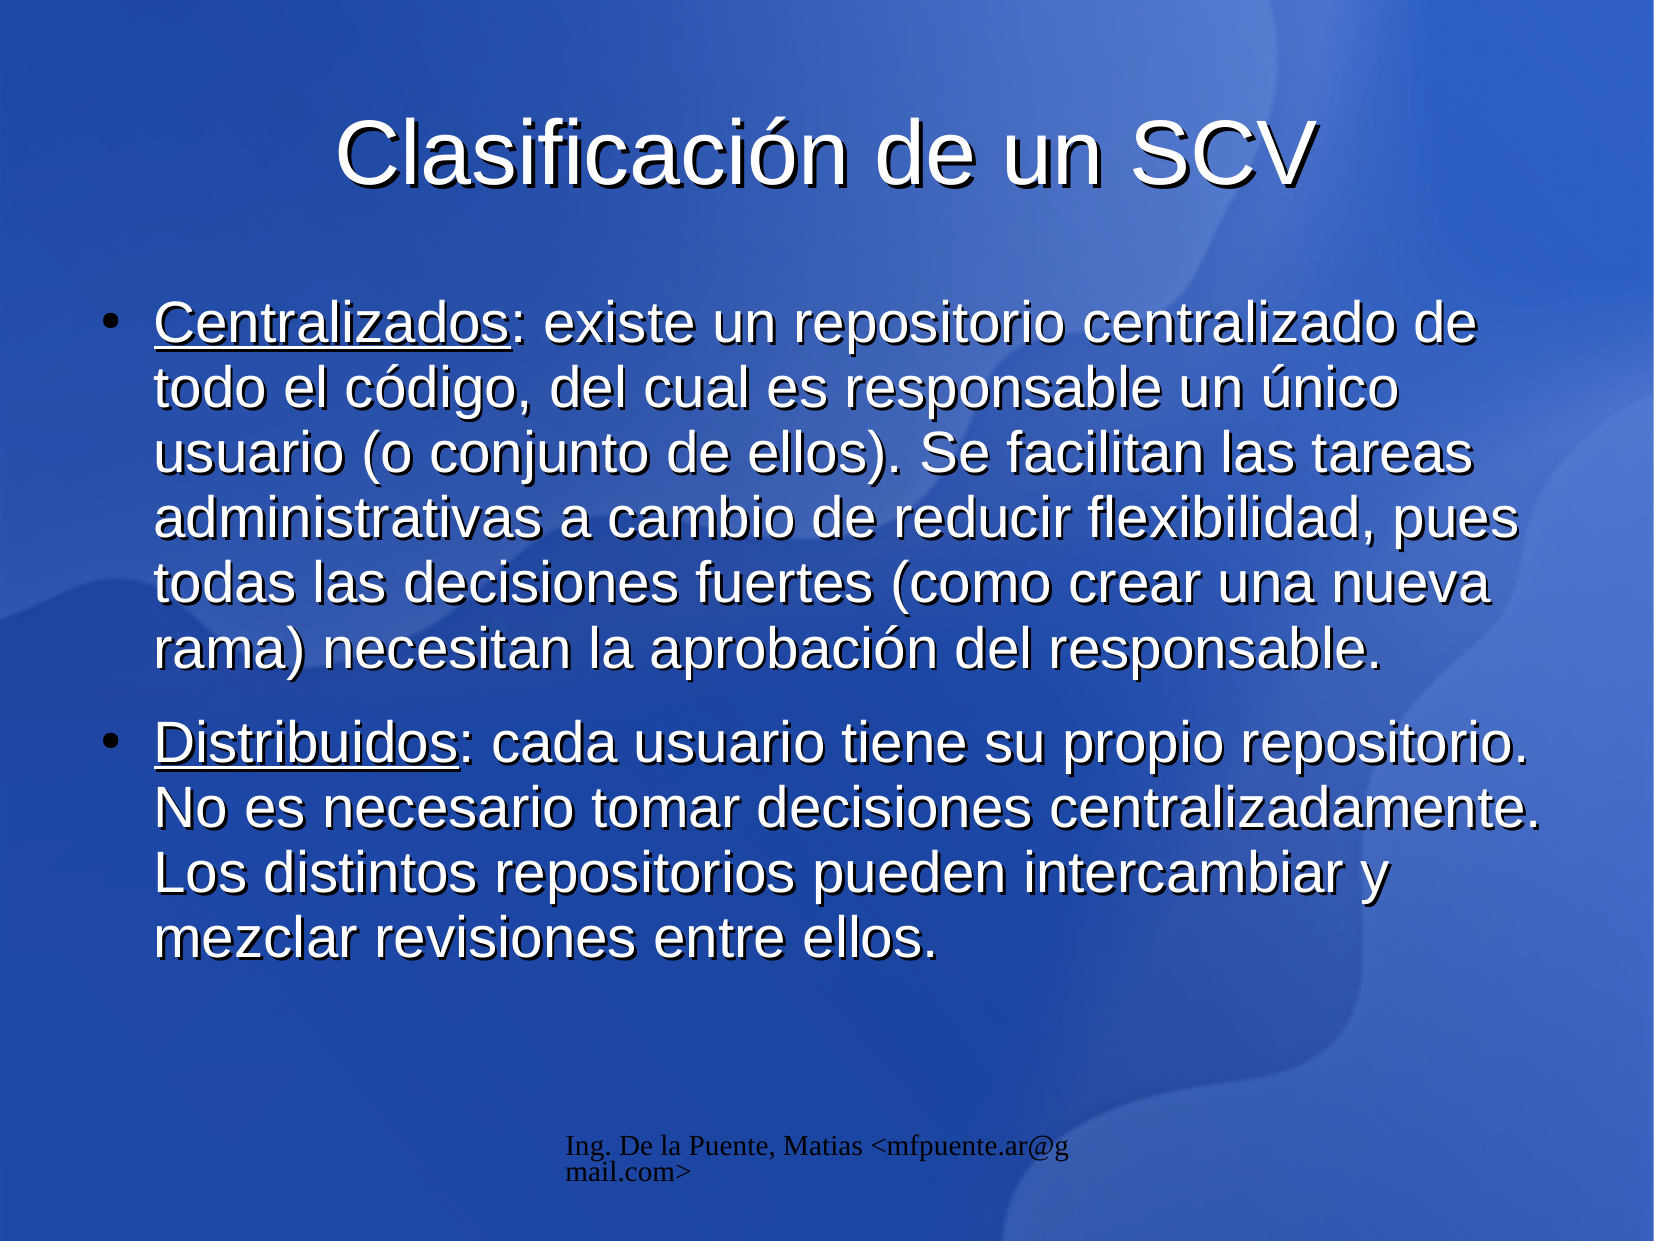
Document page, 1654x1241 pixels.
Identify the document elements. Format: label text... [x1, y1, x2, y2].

title Clasificación de un SCV [82, 49, 1571, 257]
picture [0, 0, 1654, 1241]
list Centralizados: existe un repositorio centralizado de todo el código, del cual es responsable un único usuario (o conjunto de ellos). Se facilitan las tareas administrativas a cambio de reducir flexibilidad, pues todas las decisiones fuertes (como crear una nueva rama) necesitan la aprobación del responsable. Distribuidos: cada usuario tiene su propio repositorio. No es necesario tomar decisiones centralizadamente. Los distintos repositorios pueden intercambiar y mezclar revisiones entre ellos. [82, 290, 1571, 1094]
